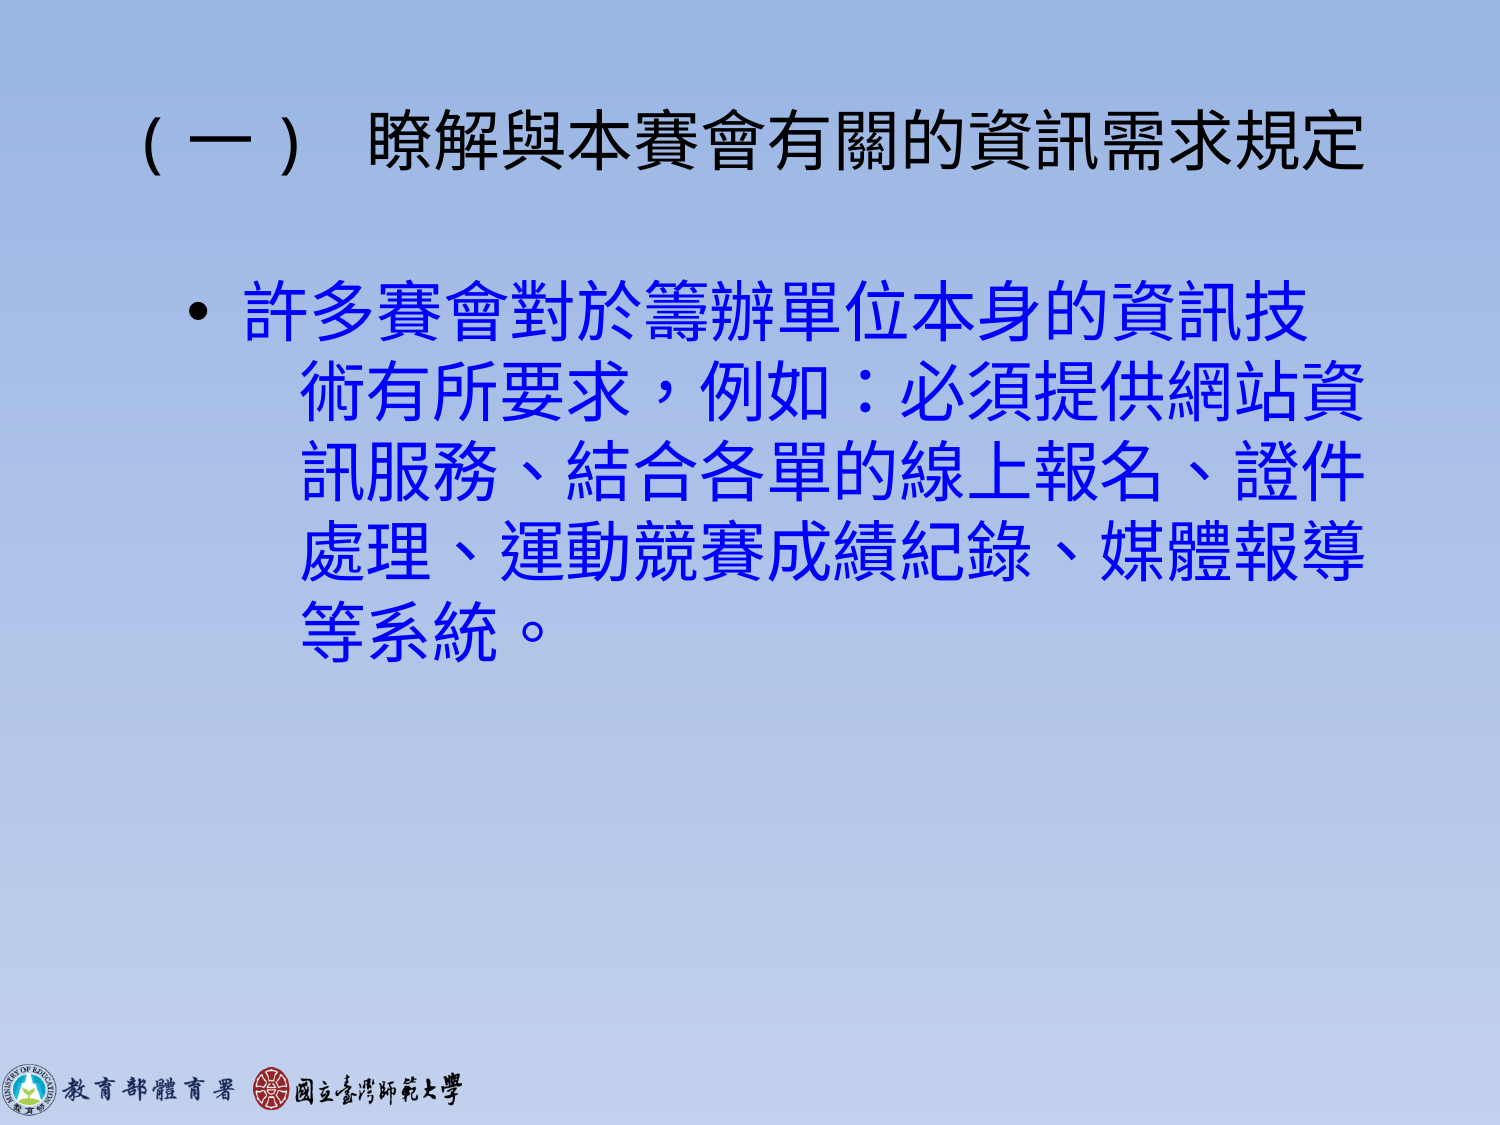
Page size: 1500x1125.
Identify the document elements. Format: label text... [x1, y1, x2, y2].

list 許多賽會對於籌辦單位本身的資訊技術有所要求，例如：必須提供網站資訊服務、結合各單的線上報名、證件處理、運動競賽成績紀錄、媒體報導等系統。 [171, 262, 1385, 840]
title (一) 瞭解與本賽會有關的資訊需求規定 [75, 45, 1426, 233]
